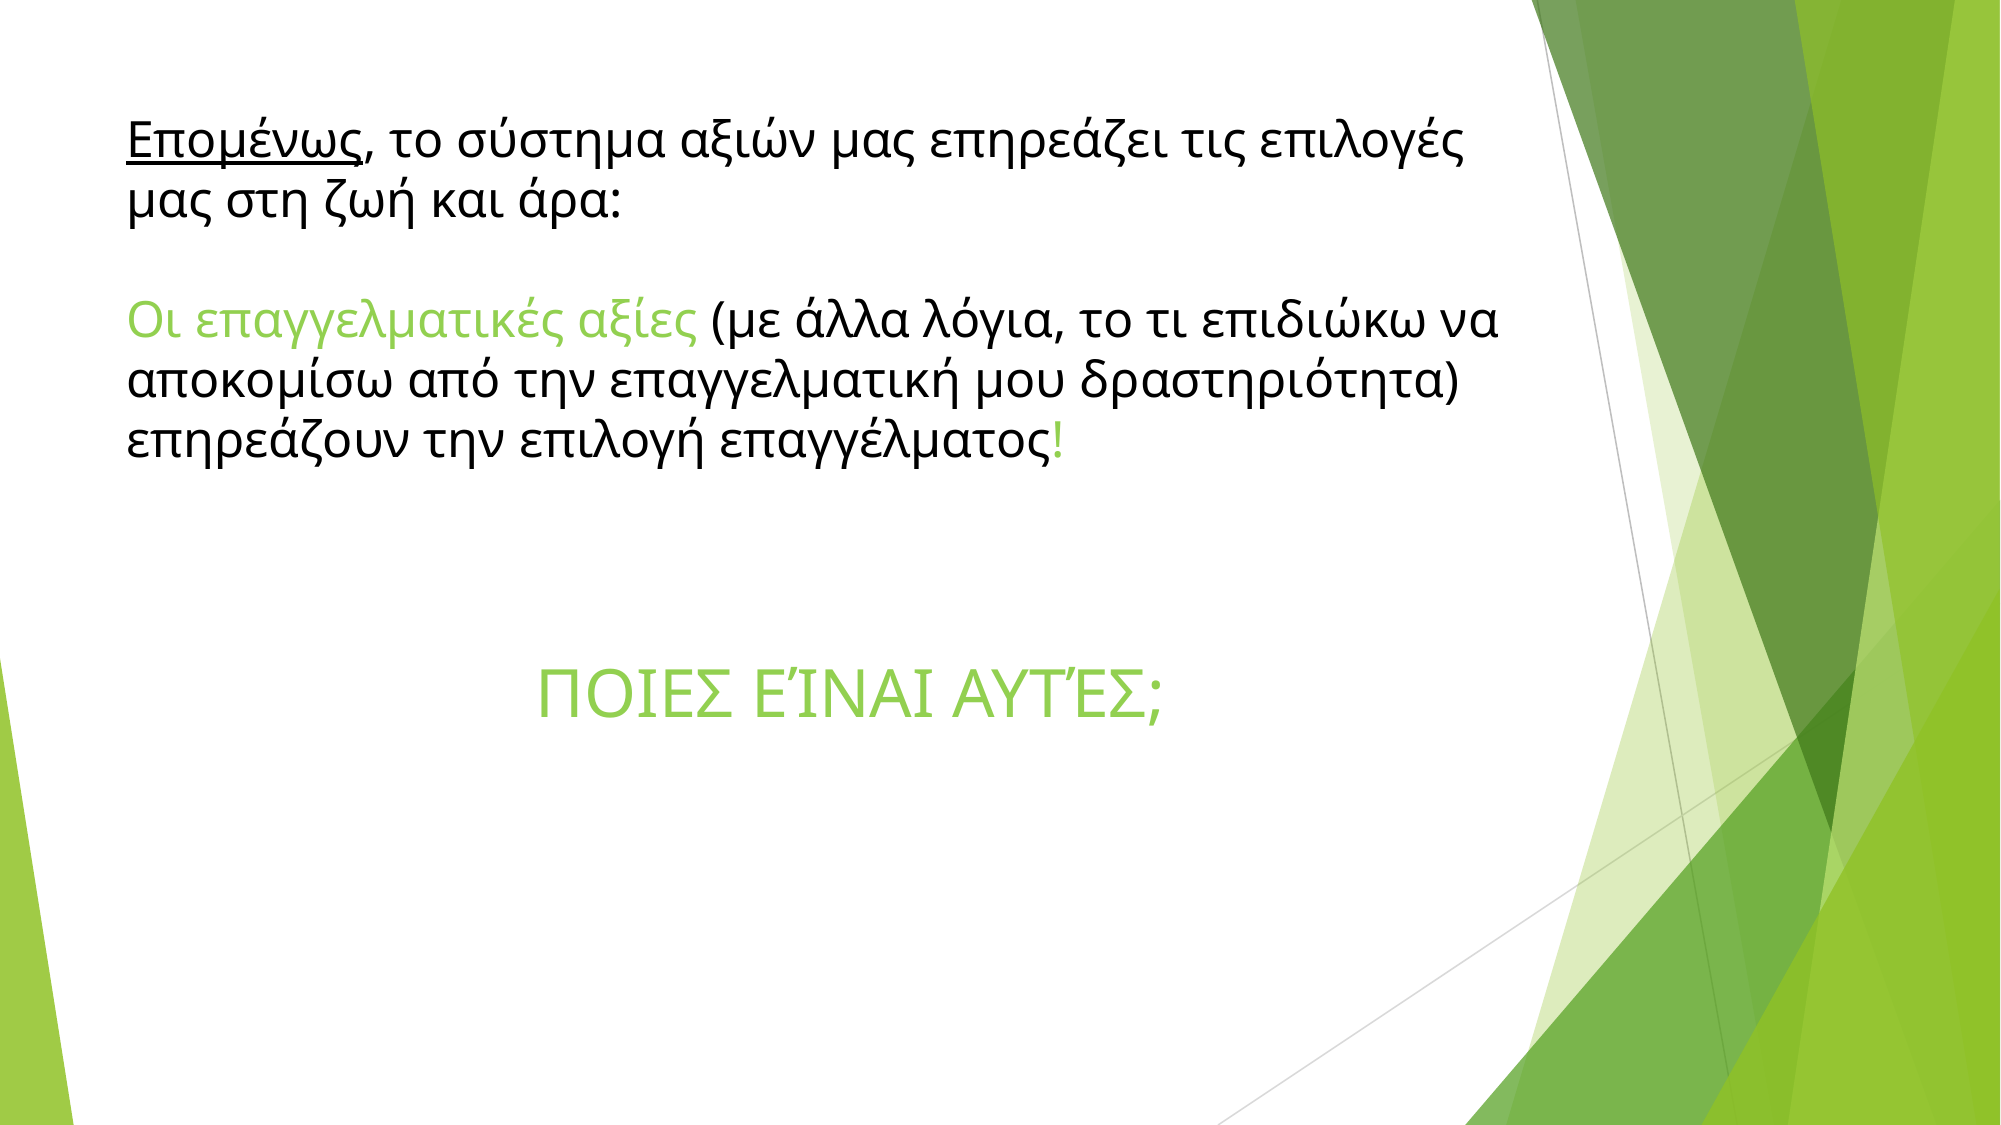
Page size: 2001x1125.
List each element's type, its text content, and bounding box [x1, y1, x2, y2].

list ΠΟΙΕΣ ΕΊΝΑΙ ΑΥΤΈΣ; [261, 643, 1440, 1065]
title Επομένως, το σύστημα αξιών μας επηρεάζει τις επιλογές μας στη ζωή και άρα: Οι επαγγελματικές αξίες (με άλλα λόγια, το τι επιδιώκω να αποκομίσω από την επαγγελματική μου δραστηριότητα) επηρεάζουν την επιλογή επαγγέλματος! [111, 99, 1522, 482]
